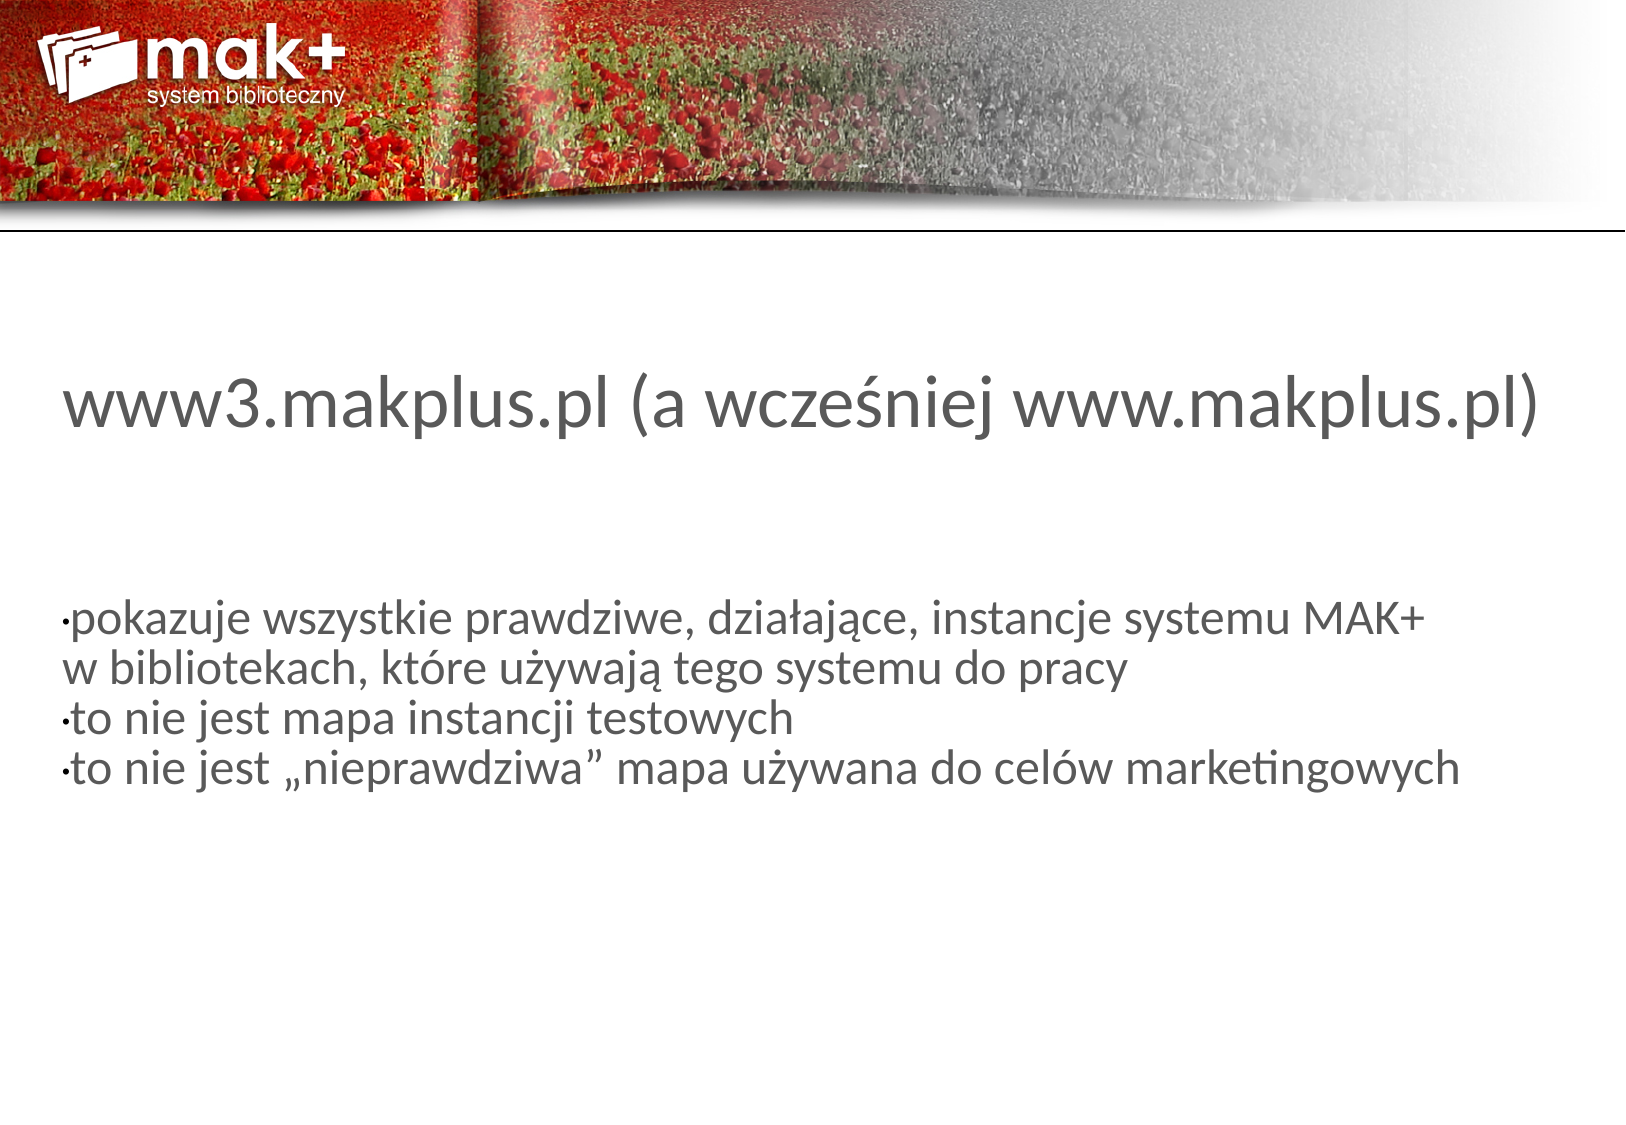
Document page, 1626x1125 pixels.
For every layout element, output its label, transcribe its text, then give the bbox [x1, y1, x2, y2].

picture [0, 0, 1625, 231]
text_box www3.makplus.pl (a wcześniej www.makplus.pl) pokazuje wszystkie prawdziwe, działające, instancje systemu MAK+ w bibliotekach, które używają tego systemu do pracy to nie jest mapa instancji testowych to nie jest „nieprawdziwa” mapa używana do celów marketingowych [47, 364, 1601, 895]
